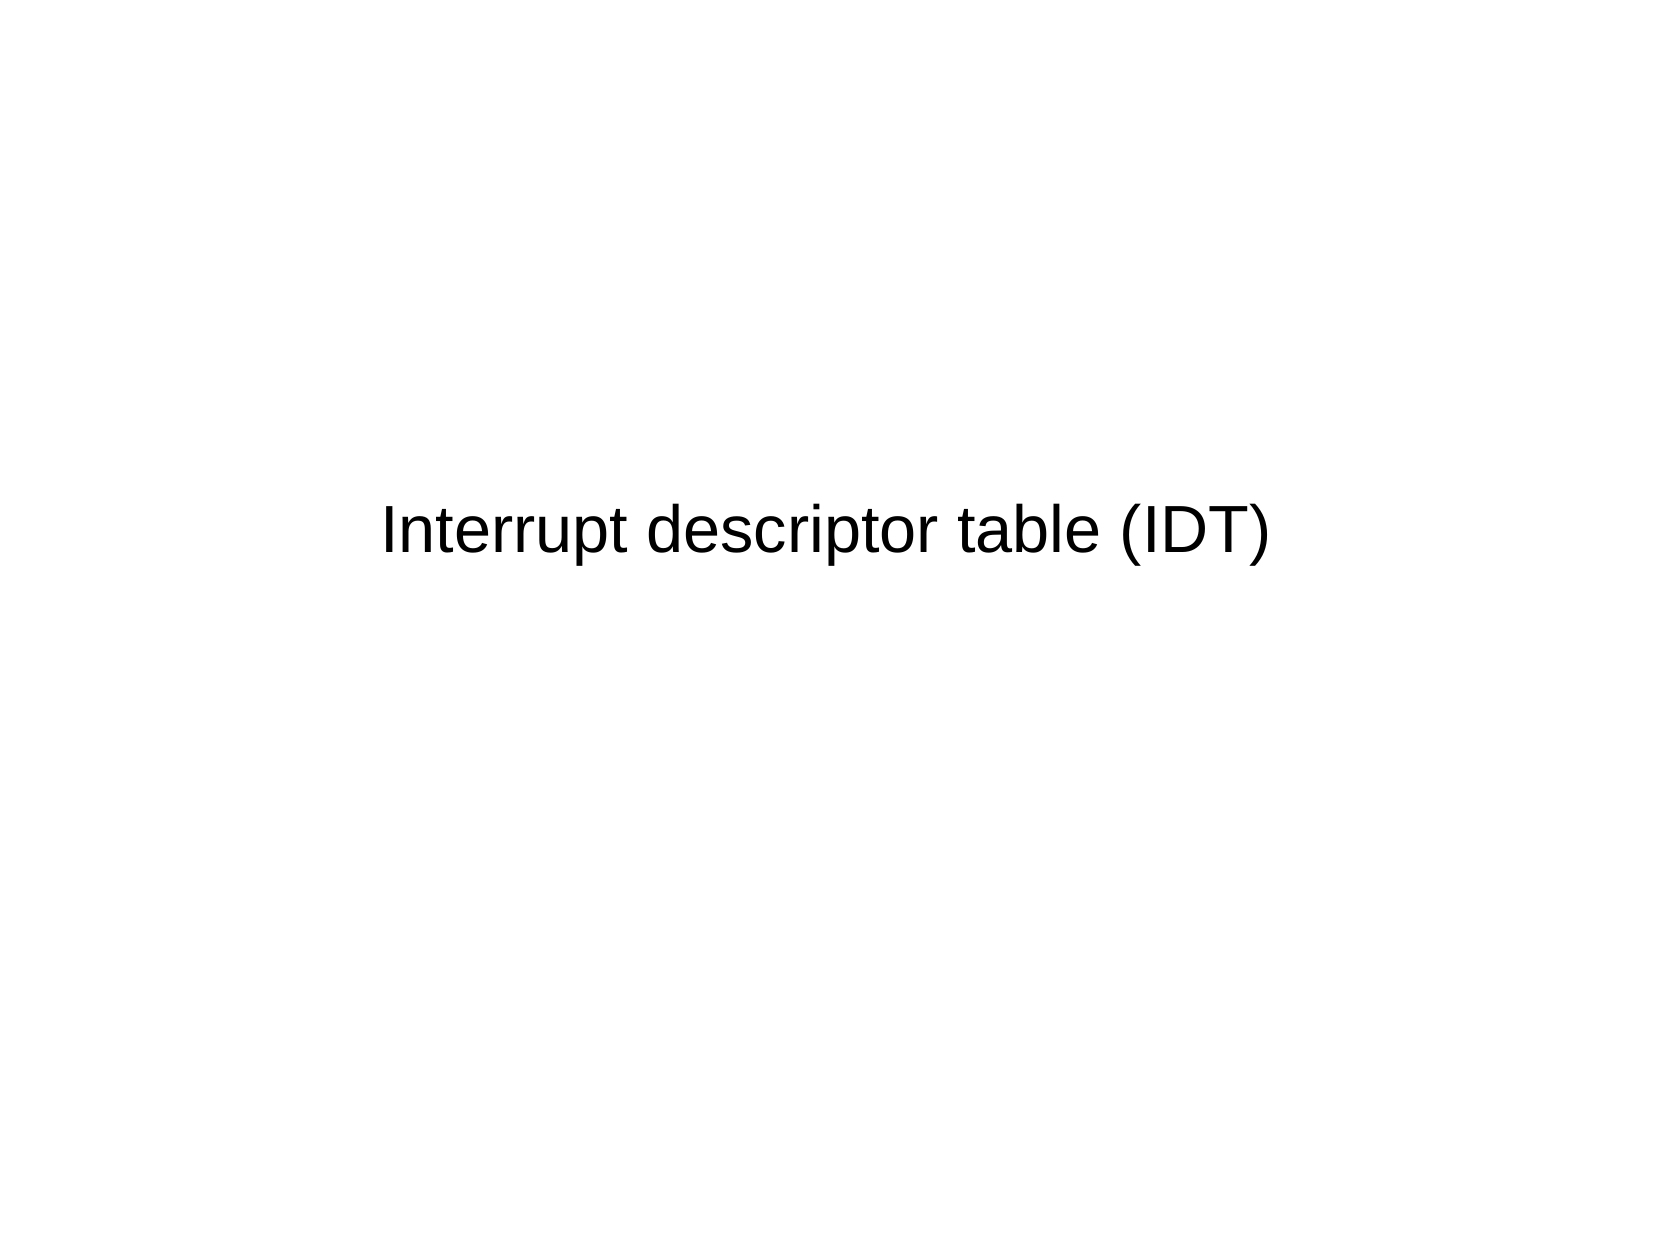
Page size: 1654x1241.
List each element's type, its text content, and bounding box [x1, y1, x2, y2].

subtitle Interrupt descriptor table (IDT) [82, 49, 1571, 1010]
